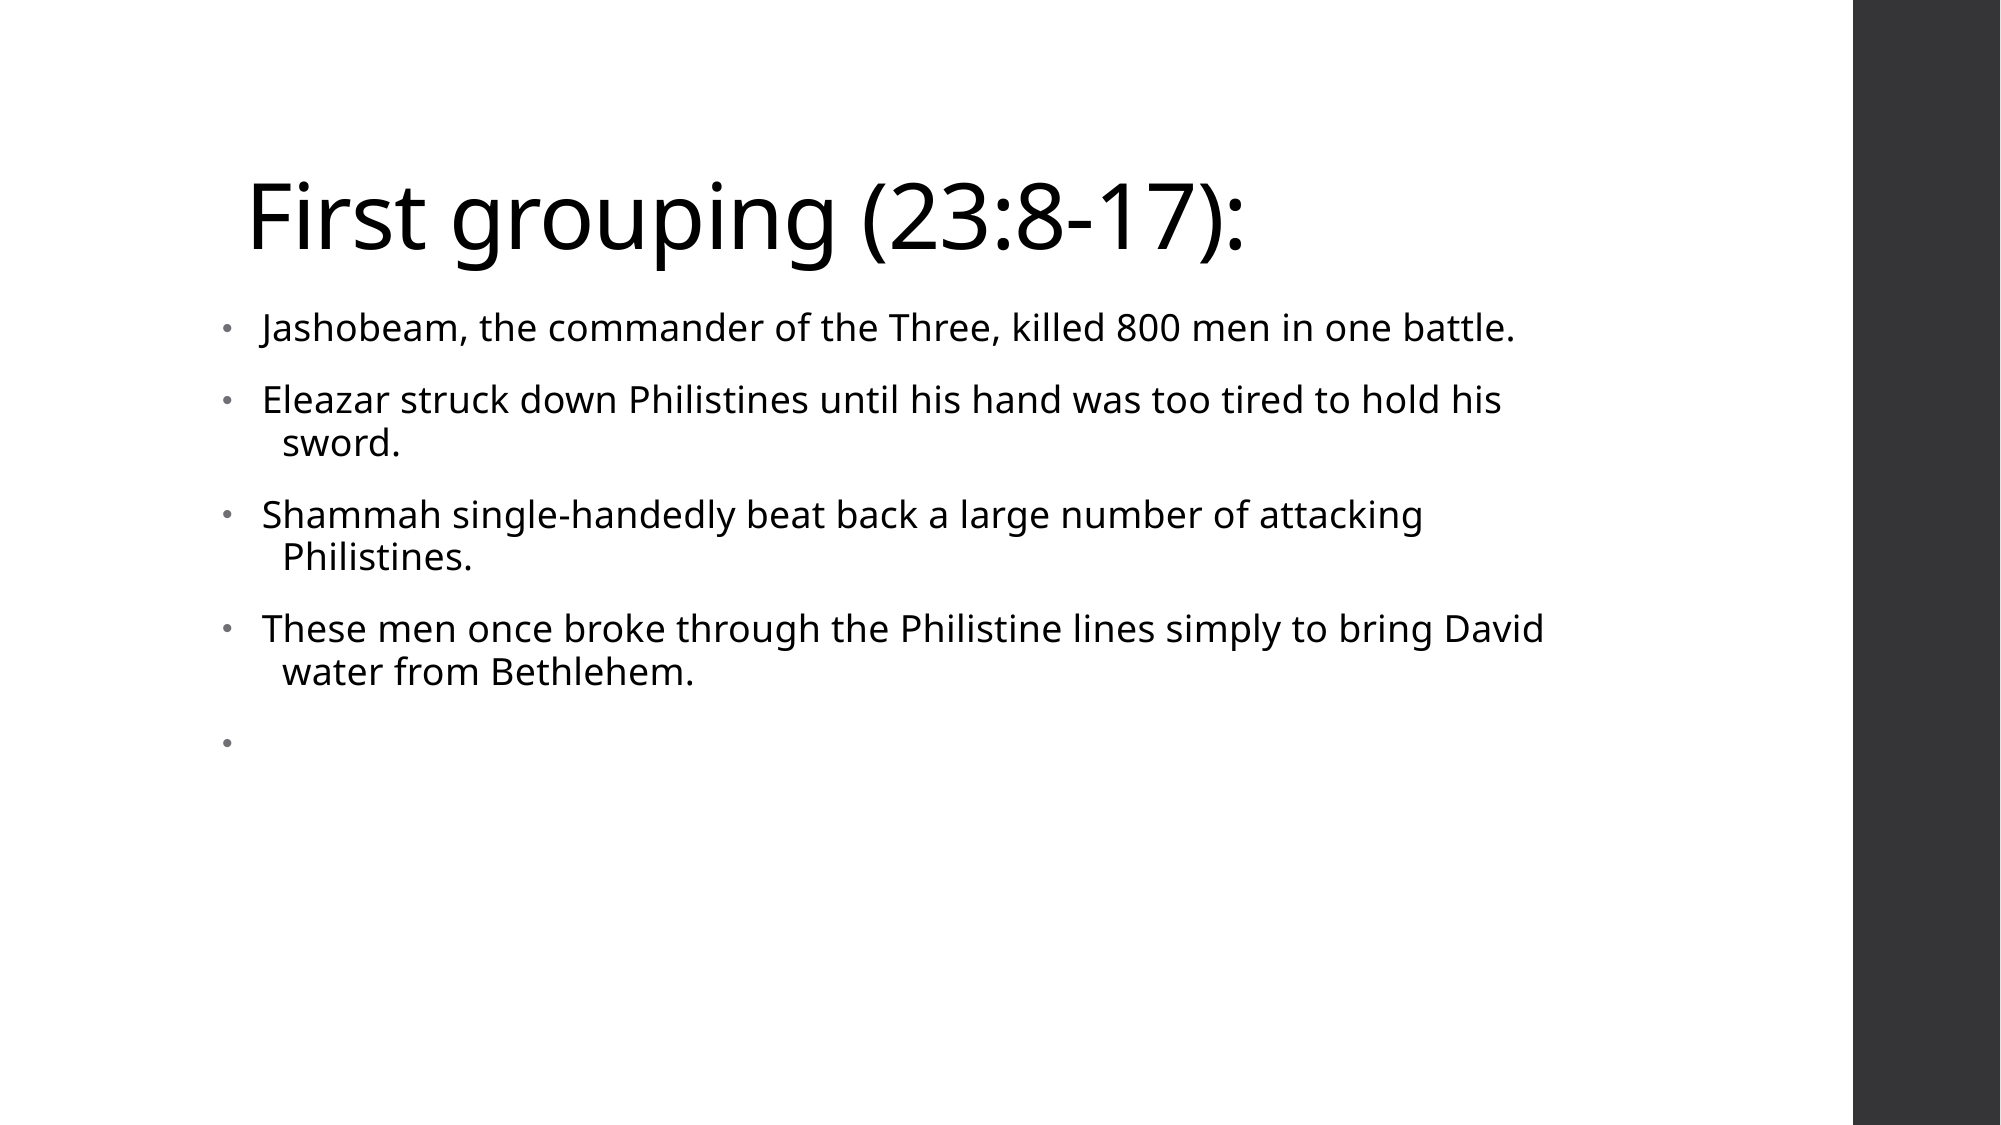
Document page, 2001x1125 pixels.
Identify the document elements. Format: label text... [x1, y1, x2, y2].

title First grouping (23:8-17): [206, 60, 1797, 278]
list Jashobeam, the commander of the Three, killed 800 men in one battle. Eleazar struck down Philistines until his hand was too tired to hold his sword. Shammah single-handedly beat back a large number of attacking Philistines. These men once broke through the Philistine lines simply to bring David water from Bethlehem. [206, 299, 1617, 1014]
